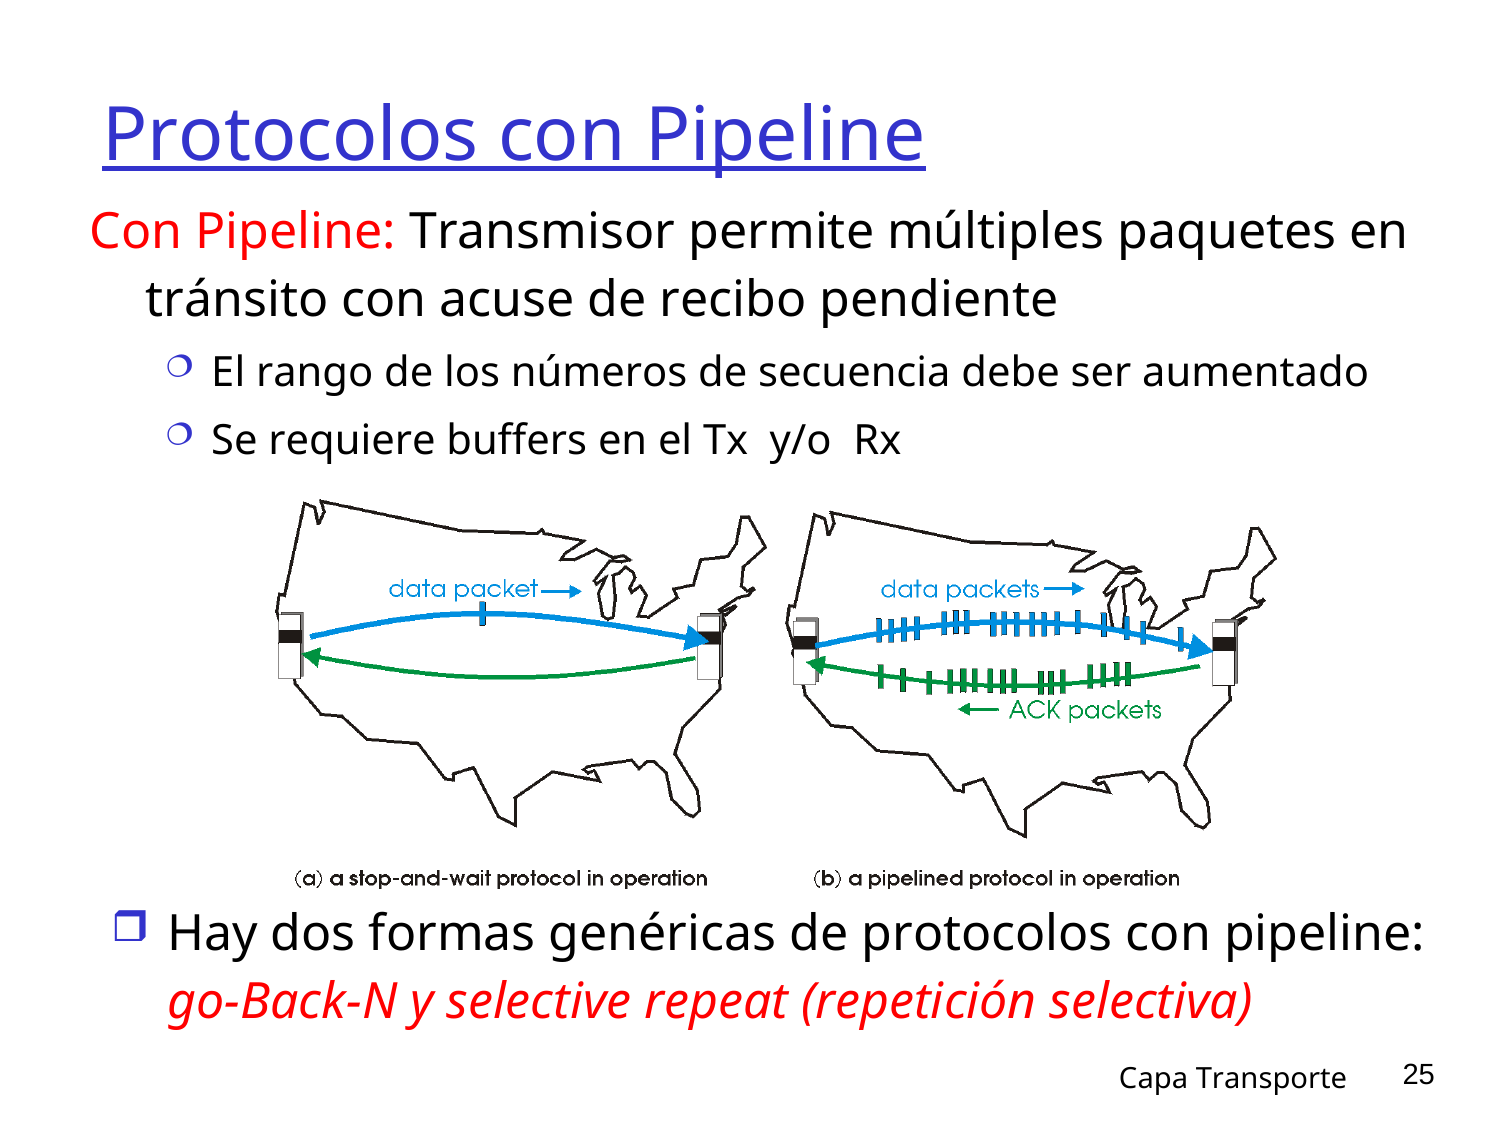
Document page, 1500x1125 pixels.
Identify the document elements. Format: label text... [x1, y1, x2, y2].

picture [275, 499, 1277, 889]
title Protocolos con Pipeline [87, 37, 1363, 187]
list Hay dos formas genéricas de protocolos con pipeline: go-Back-N y selective repeat (repetición selectiva)‏ [96, 889, 1457, 1085]
list Con Pipeline: Transmisor permite múltiples paquetes en tránsito con acuse de recibo pendiente El rango de los números de secuencia debe ser aumentado Se requiere buffers en el Tx y/o Rx [74, 187, 1463, 526]
